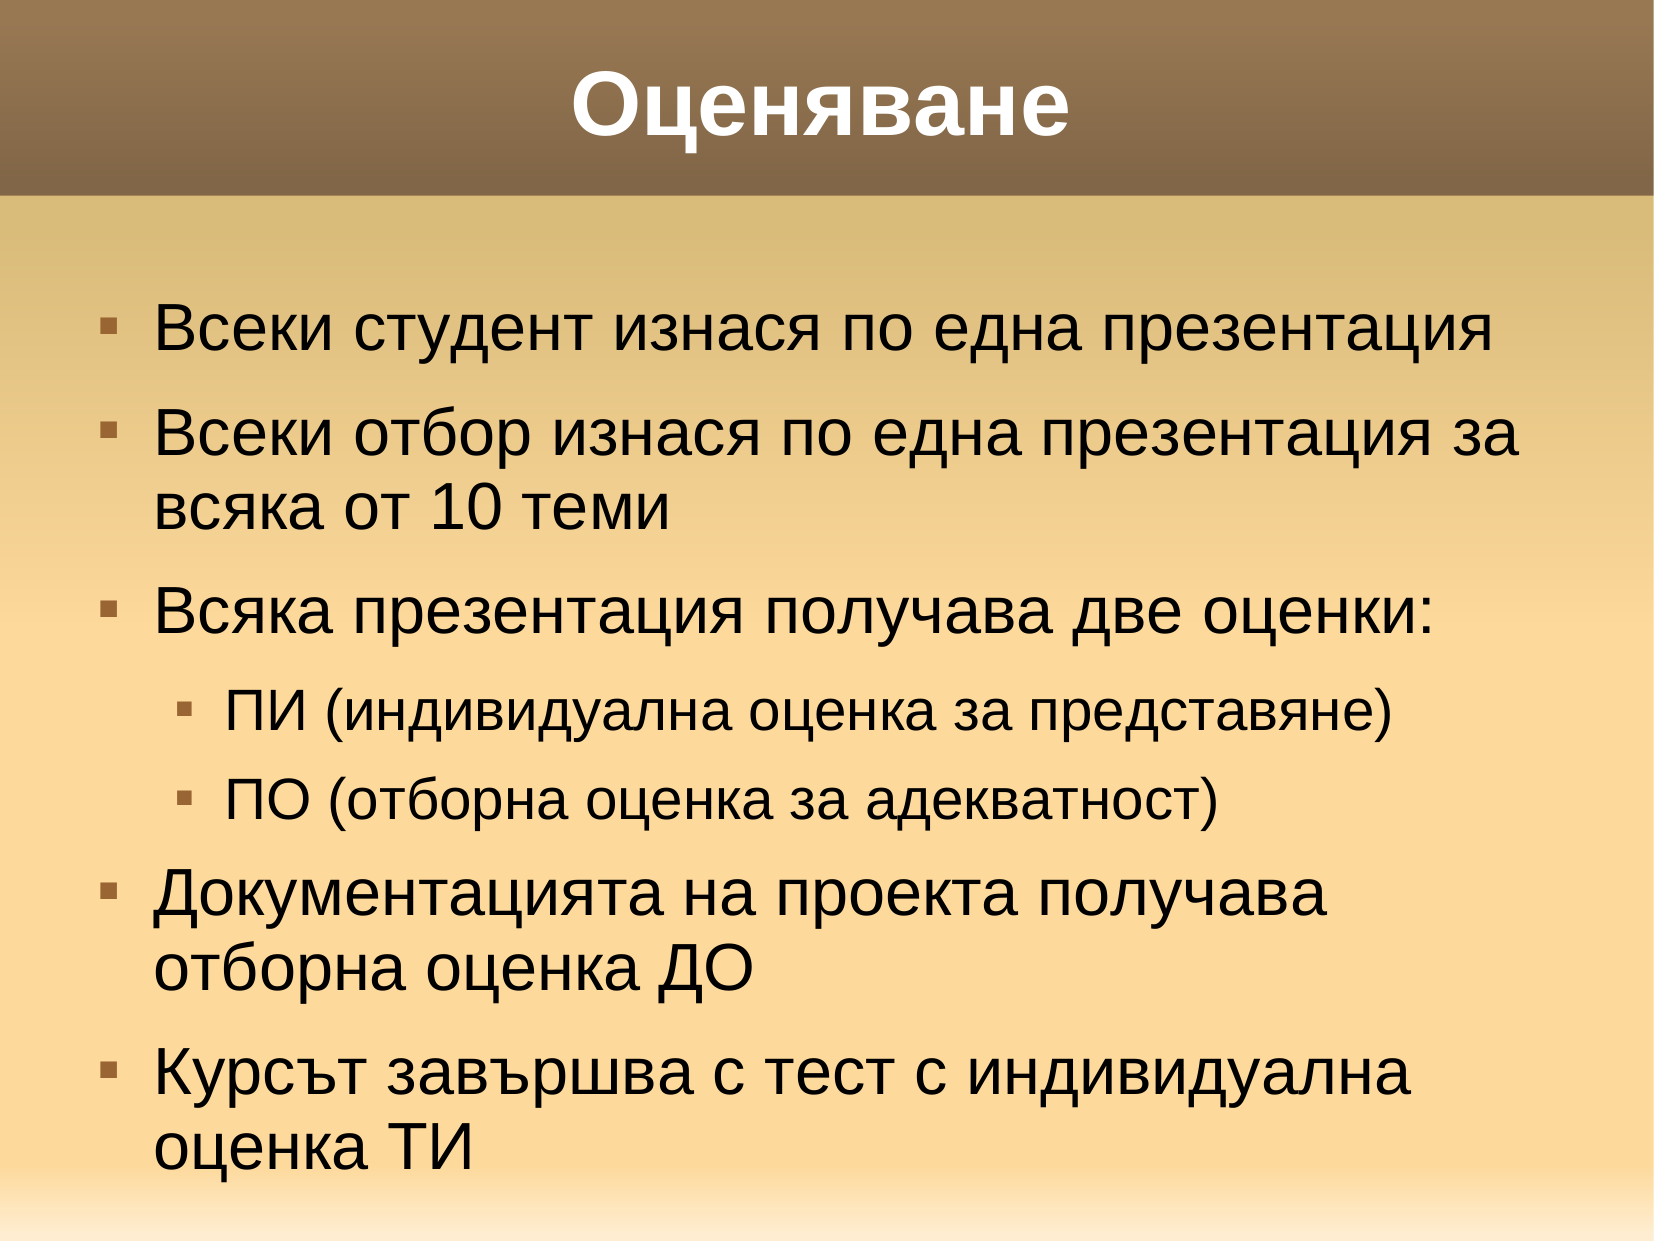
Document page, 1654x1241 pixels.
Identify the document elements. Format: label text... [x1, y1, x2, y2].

title Оценяване [76, 7, 1565, 200]
picture [0, 0, 1654, 1241]
list Всеки студент изнася по една презентация Всеки отбор изнася по една презентация за всяка от 10 теми Всяка презентация получава две оценки: ПИ (индивидуална оценка за представяне) ПО (отборна оценка за адекватност) Документацията на проекта получава отборна оценка ДО Курсът завършва с тест с индивидуална оценка ТИ [82, 290, 1571, 1184]
